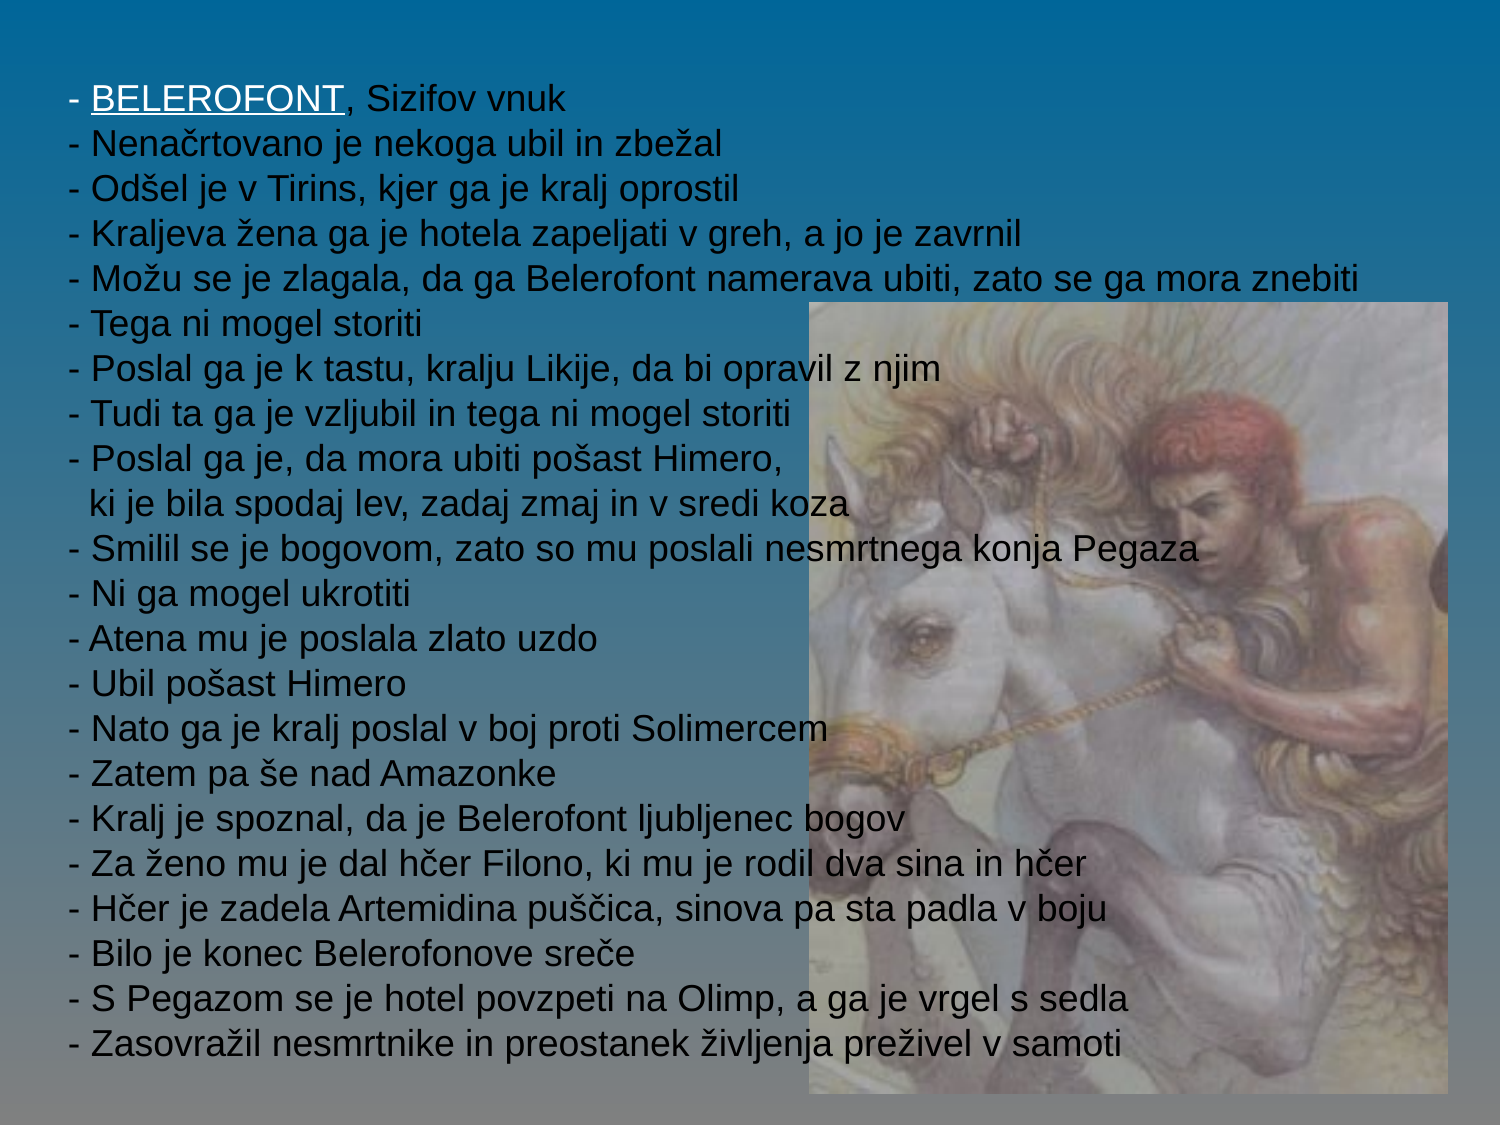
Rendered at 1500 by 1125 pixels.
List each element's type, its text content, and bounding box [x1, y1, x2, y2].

picture [809, 302, 1448, 1094]
text_box - BELEROFONT, Sizifov vnuk - Nenačrtovano je nekoga ubil in zbežal - Odšel je v Tirins, kjer ga je kralj oprostil - Kraljeva žena ga je hotela zapeljati v greh, a jo je zavrnil - Možu se je zlagala, da ga Belerofont namerava ubiti, zato se ga mora znebiti - Tega ni mogel storiti - Poslal ga je k tastu, kralju Likije, da bi opravil z njim - Tudi ta ga je vzljubil in tega ni mogel storiti - Poslal ga je, da mora ubiti pošast Himero, ki je bila spodaj lev, zadaj zmaj in v sredi koza - Smilil se je bogovom, zato so mu poslali nesmrtnega konja Pegaza - Ni ga mogel ukrotiti - Atena mu je poslala zlato uzdo - Ubil pošast Himero - Nato ga je kralj poslal v boj proti Solimercem - Zatem pa še nad Amazonke - Kralj je spoznal, da je Belerofont ljubljenec bogov - Za ženo mu je dal hčer Filono, ki mu je rodil dva sina in hčer - Hčer je zadela Artemidina puščica, sinova pa sta padla v boju - Bilo je konec Belerofonove sreče - S Pegazom se je hotel povzpeti na Olimp, a ga je vrgel s sedla - Zasovražil nesmrtnike in preostanek življenja preživel v samoti [53, 66, 1412, 1072]
